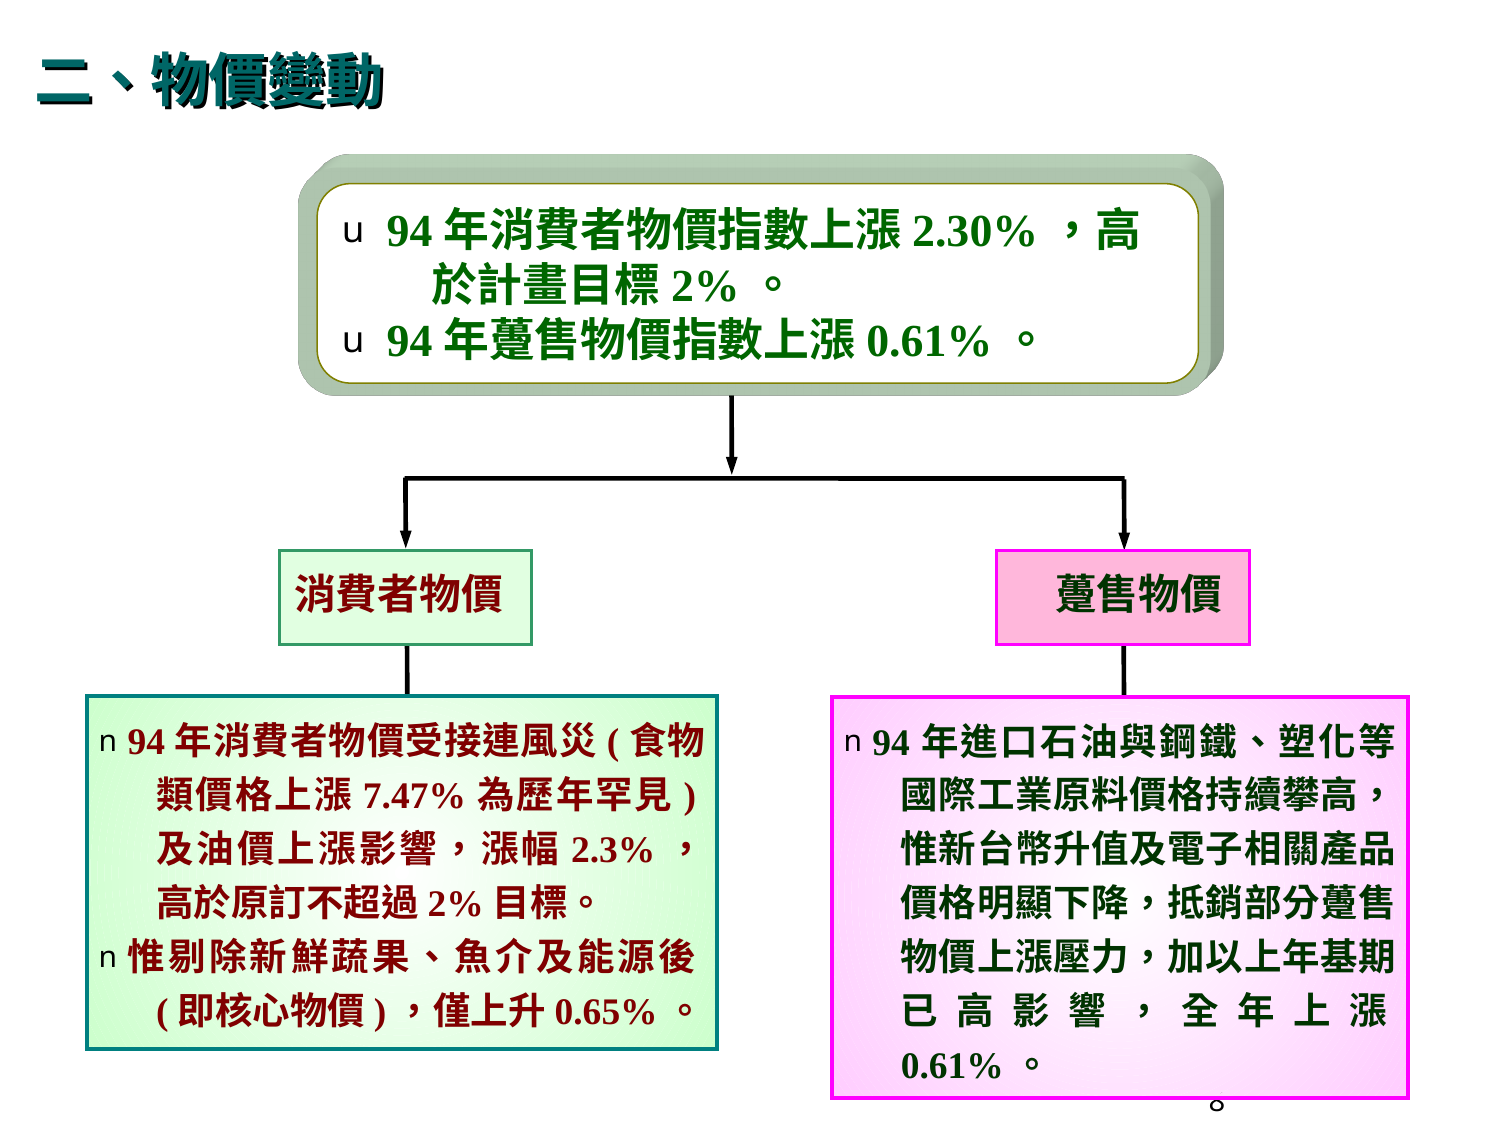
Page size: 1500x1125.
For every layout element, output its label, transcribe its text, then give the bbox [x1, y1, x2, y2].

text_box 二、物價變動 [19, 10, 1195, 126]
text_box 躉售物價 [996, 550, 1250, 645]
text_box 94年消費者物價受接連風災(食物類價格上漲7.47%為歷年罕見)及油價上漲影響，漲幅2.3%，高於原訂不超過2%目標。 惟剔除新鮮蔬果、魚介及能源後(即核心物價)，僅上升0.65%。 [86, 696, 717, 1049]
text_box [1193, 1054, 1500, 1125]
text_box 消費者物價 [279, 550, 532, 645]
text_box 94年消費者物價指數上漲2.30%，高於計畫目標2%。 94年躉售物價指數上漲0.61%。 [317, 183, 1199, 384]
text_box 94年進口石油與鋼鐵、塑化等國際工業原料價格持續攀高，惟新台幣升值及電子相關產品價格明顯下降，抵銷部分躉售物價上漲壓力，加以上年基期已高影響，全年上漲0.61%。 [831, 696, 1408, 1050]
